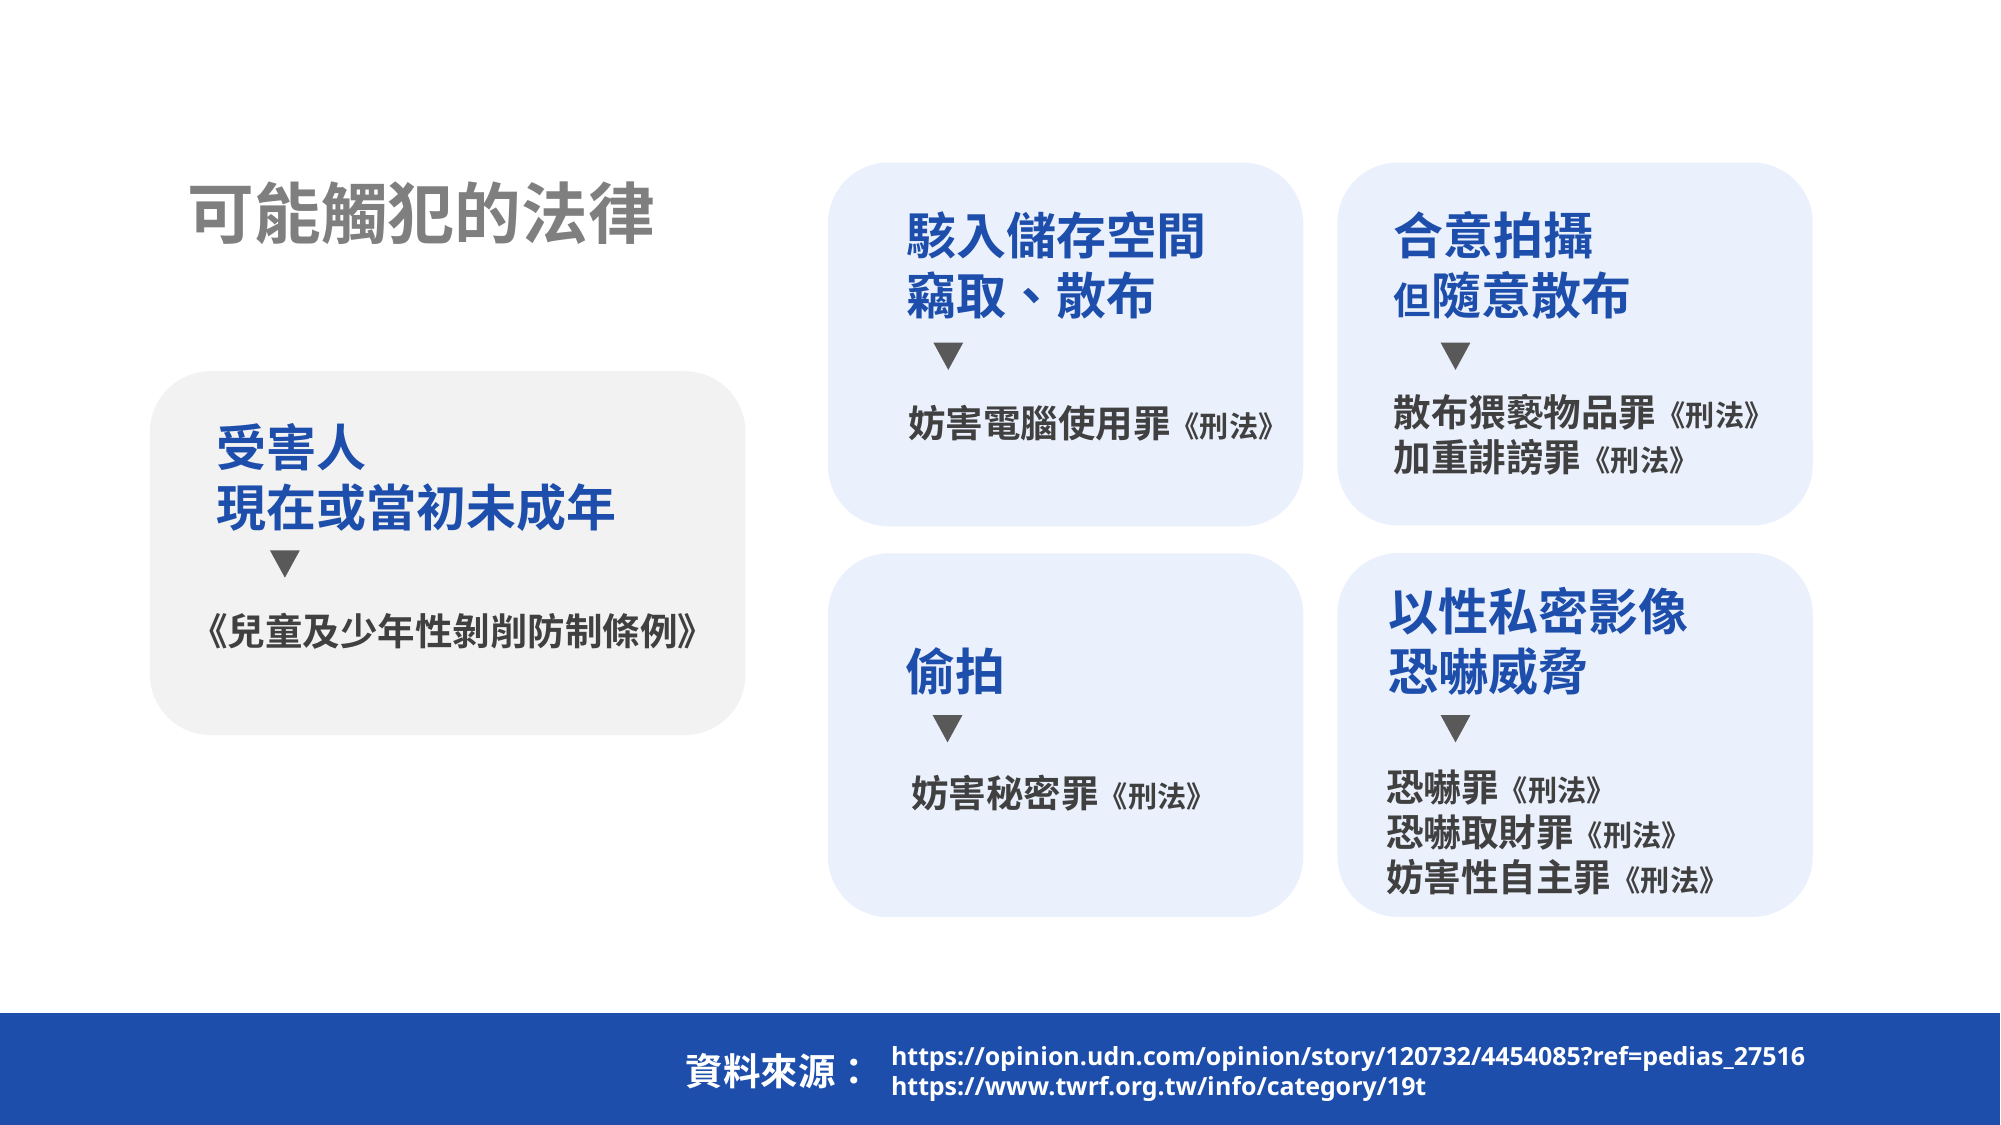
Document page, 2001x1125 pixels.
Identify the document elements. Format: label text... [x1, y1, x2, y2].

text_box https://opinion.udn.com/opinion/story/120732/4454085?ref=pedias_27516 https://www.twrf.org.tw/info/category/19t [876, 1033, 1822, 1108]
text_box 資料來源： [671, 1040, 888, 1100]
text_box 以性私密影像 恐嚇威脅 [1374, 573, 1704, 708]
text_box 受害人 現在或當初未成年 [202, 409, 632, 544]
text_box [0, 0, 2000, 1013]
text_box 散布猥褻物品罪《刑法》 加重誹謗罪《刑法》 [1379, 382, 1789, 487]
text_box 《兒童及少年性剝削防制條例》 [175, 578, 730, 661]
text_box 可能觸犯的法律 [173, 165, 670, 260]
text_box 駭入儲存空間 竊取、散布 [891, 198, 1221, 333]
text_box 偷拍 [890, 633, 1021, 708]
text_box 妨害電腦使用罪《刑法》 [893, 370, 1303, 453]
text_box 合意拍攝 但隨意散布 [1379, 198, 1647, 333]
text_box 恐嚇罪《刑法》 恐嚇取財罪《刑法》 妨害性自主罪《刑法》 [1371, 756, 1744, 906]
text_box 妨害秘密罪《刑法》 [896, 740, 1231, 823]
